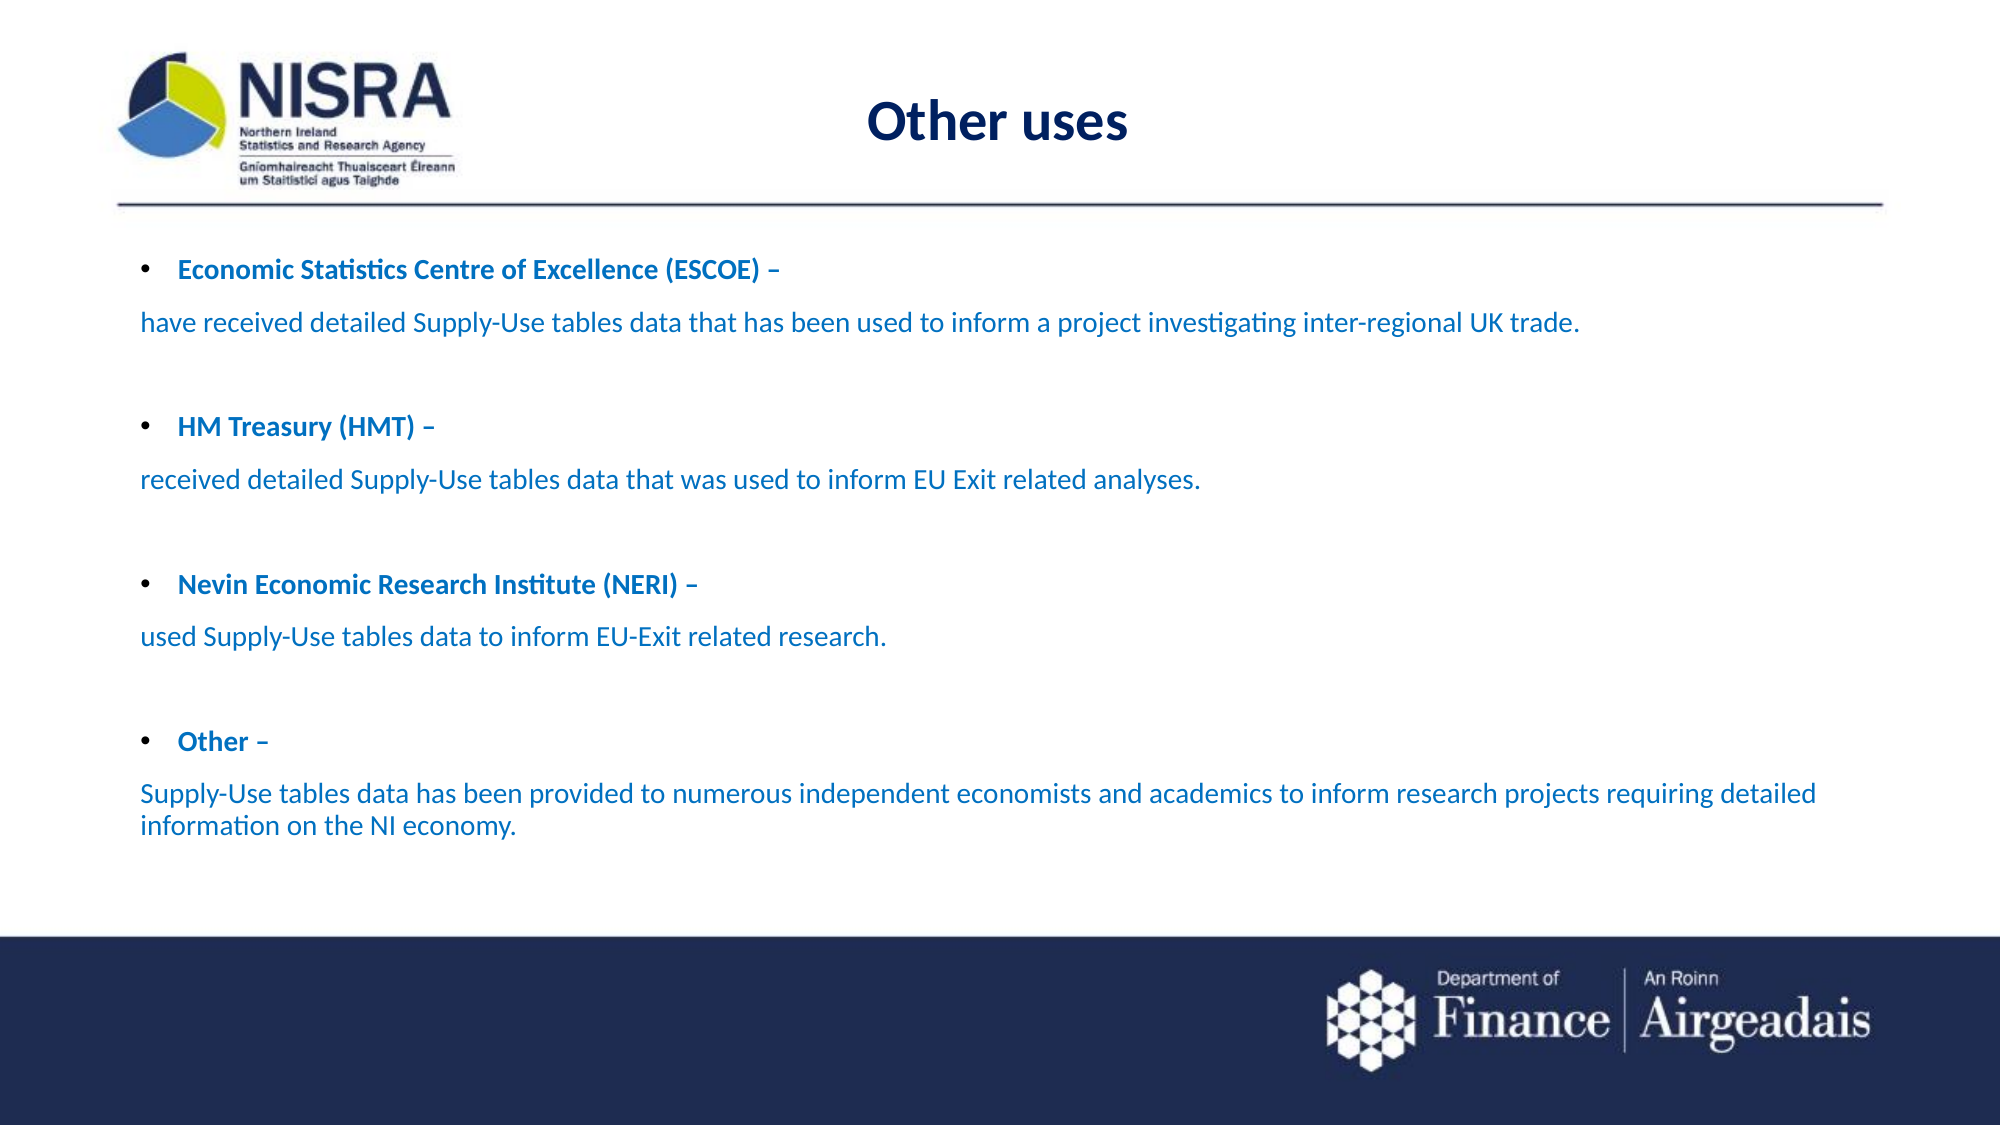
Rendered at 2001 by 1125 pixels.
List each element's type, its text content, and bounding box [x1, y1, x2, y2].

text_box Other uses [852, 74, 1529, 161]
list Economic Statistics Centre of Excellence (ESCOE) – have received detailed Supply-Use tables data that has been used to inform a project investigating inter-regional UK trade. HM Treasury (HMT) – received detailed Supply-Use tables data that was used to inform EU Exit related analyses. Nevin Economic Research Institute (NERI) – used Supply-Use tables data to inform EU-Exit related research. Other – Supply-Use tables data has been provided to numerous independent economists and academics to inform research projects requiring detailed information on the NI economy. [125, 247, 1863, 929]
